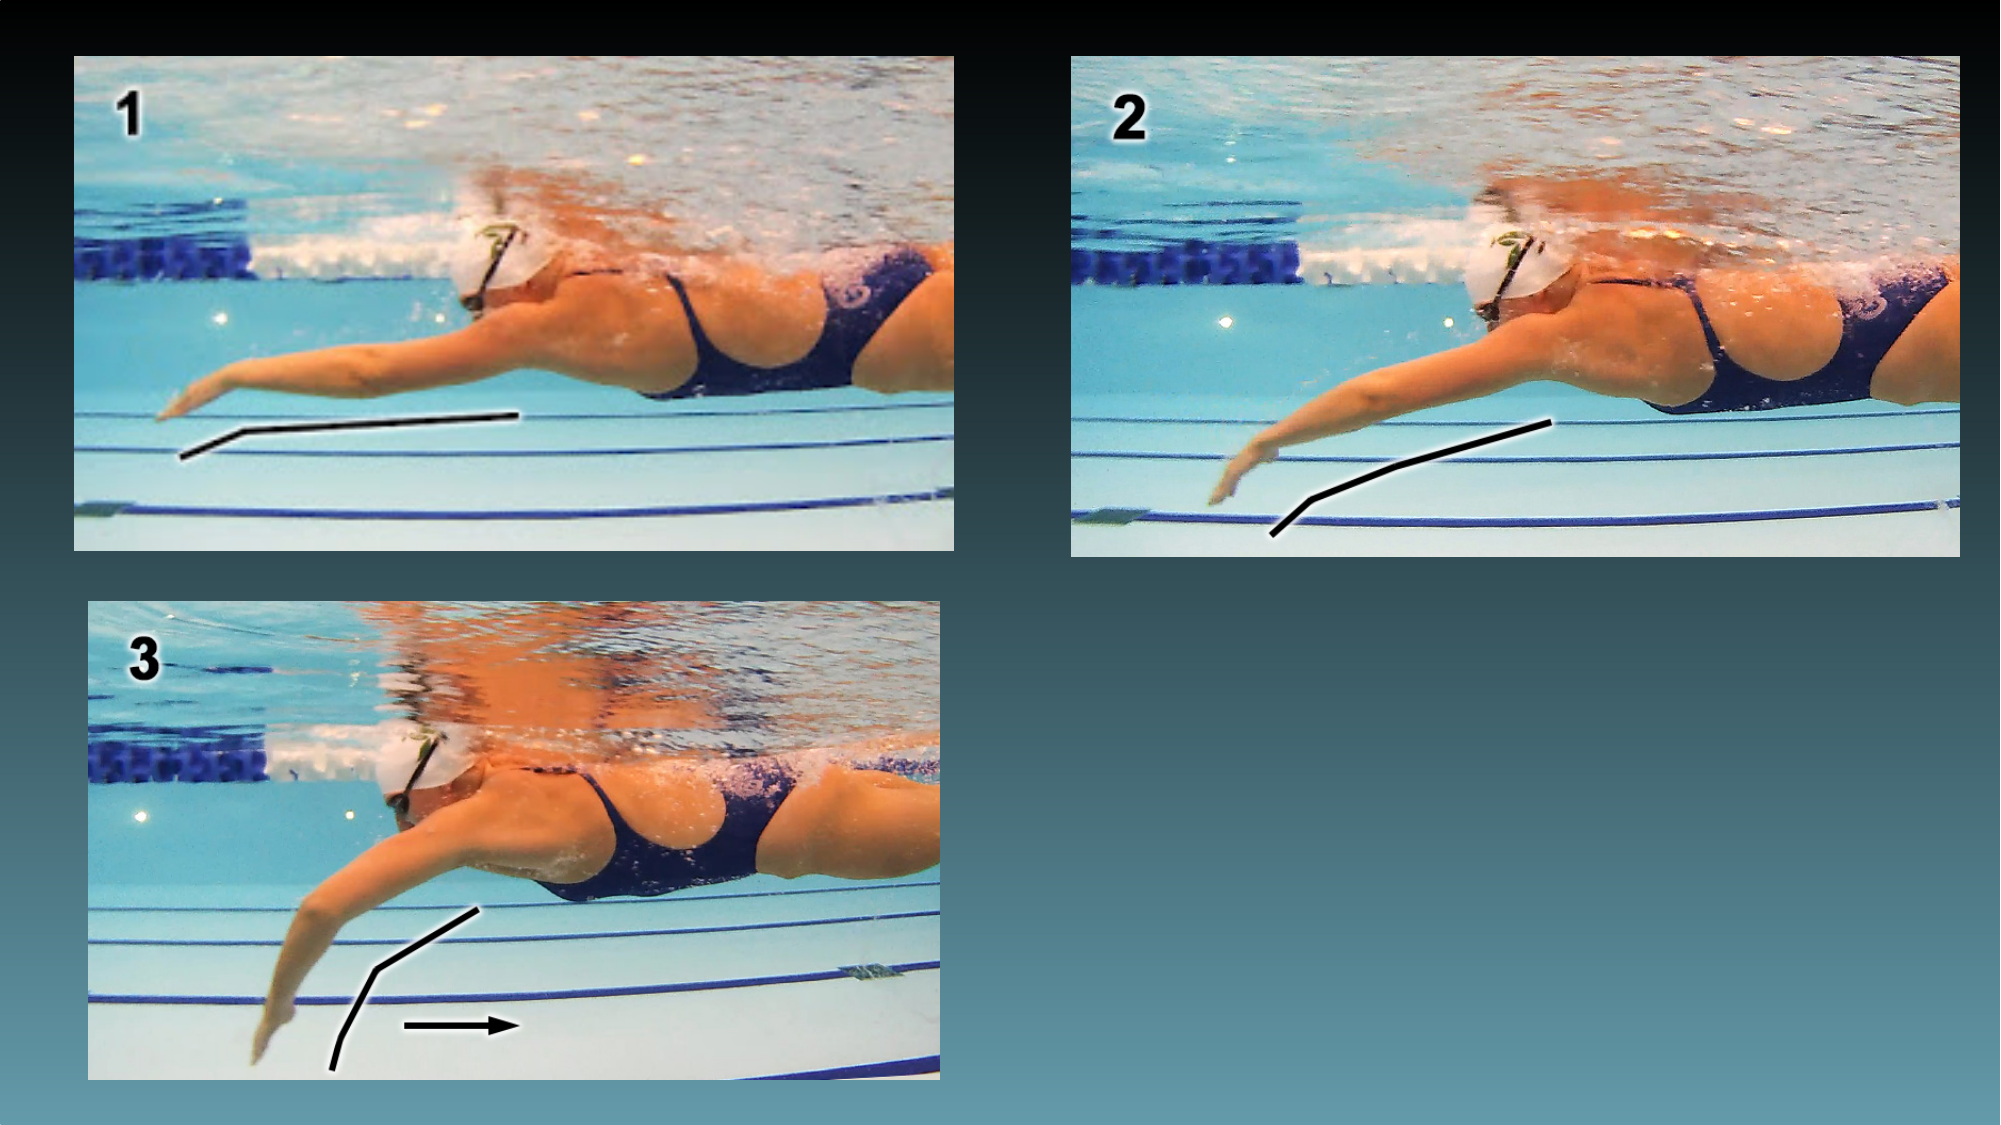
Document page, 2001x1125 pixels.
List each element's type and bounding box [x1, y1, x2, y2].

picture [1071, 56, 1960, 557]
picture [74, 56, 954, 552]
picture [88, 601, 940, 1081]
